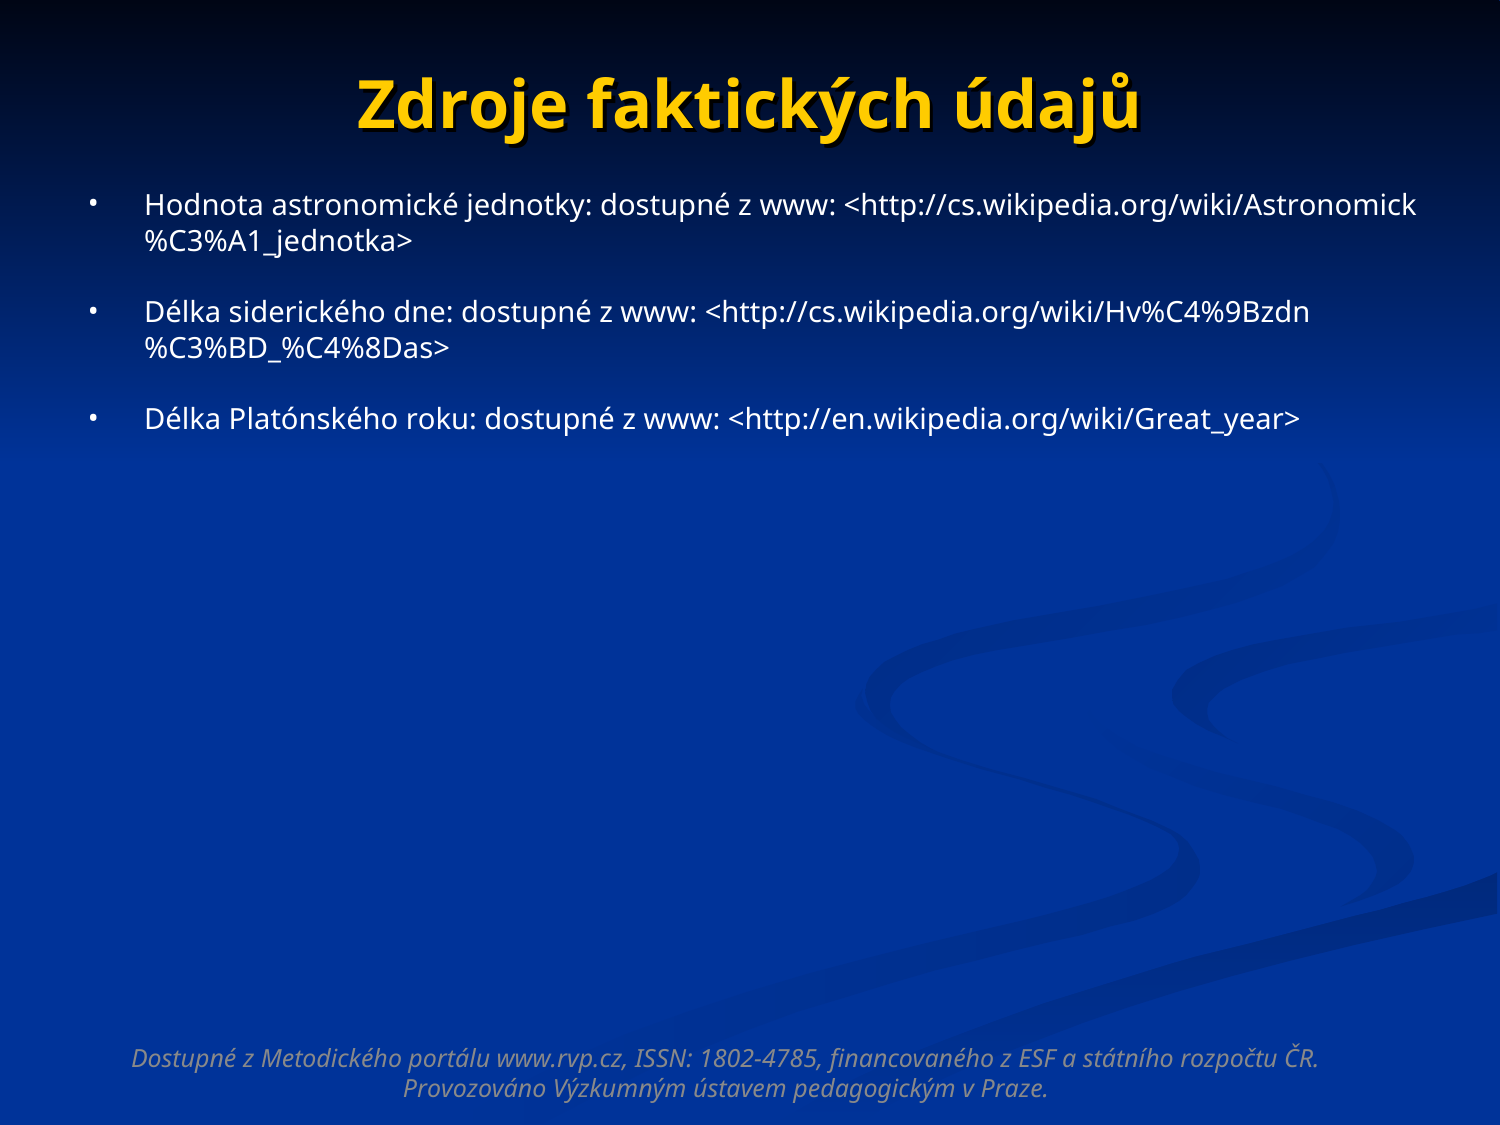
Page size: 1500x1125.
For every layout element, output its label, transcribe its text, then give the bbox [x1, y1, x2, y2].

text_box Dostupné z Metodického portálu www.rvp.cz, ISSN: 1802-4785, financovaného z ESF a státního rozpočtu ČR. Provozováno Výzkumným ústavem pedagogickým v Praze. [105, 1042, 1348, 1103]
list Hodnota astronomické jednotky: dostupné z www: <http://cs.wikipedia.org/wiki/Astronomick%C3%A1_jednotka> Délka siderického dne: dostupné z www: <http://cs.wikipedia.org/wiki/Hv%C4%9Bzdn%C3%BD_%C4%8Das> Délka Platónského roku: dostupné z www: <http://en.wikipedia.org/wiki/Great_year> [73, 179, 1459, 1024]
title Zdroje faktických údajů [75, 8, 1426, 179]
